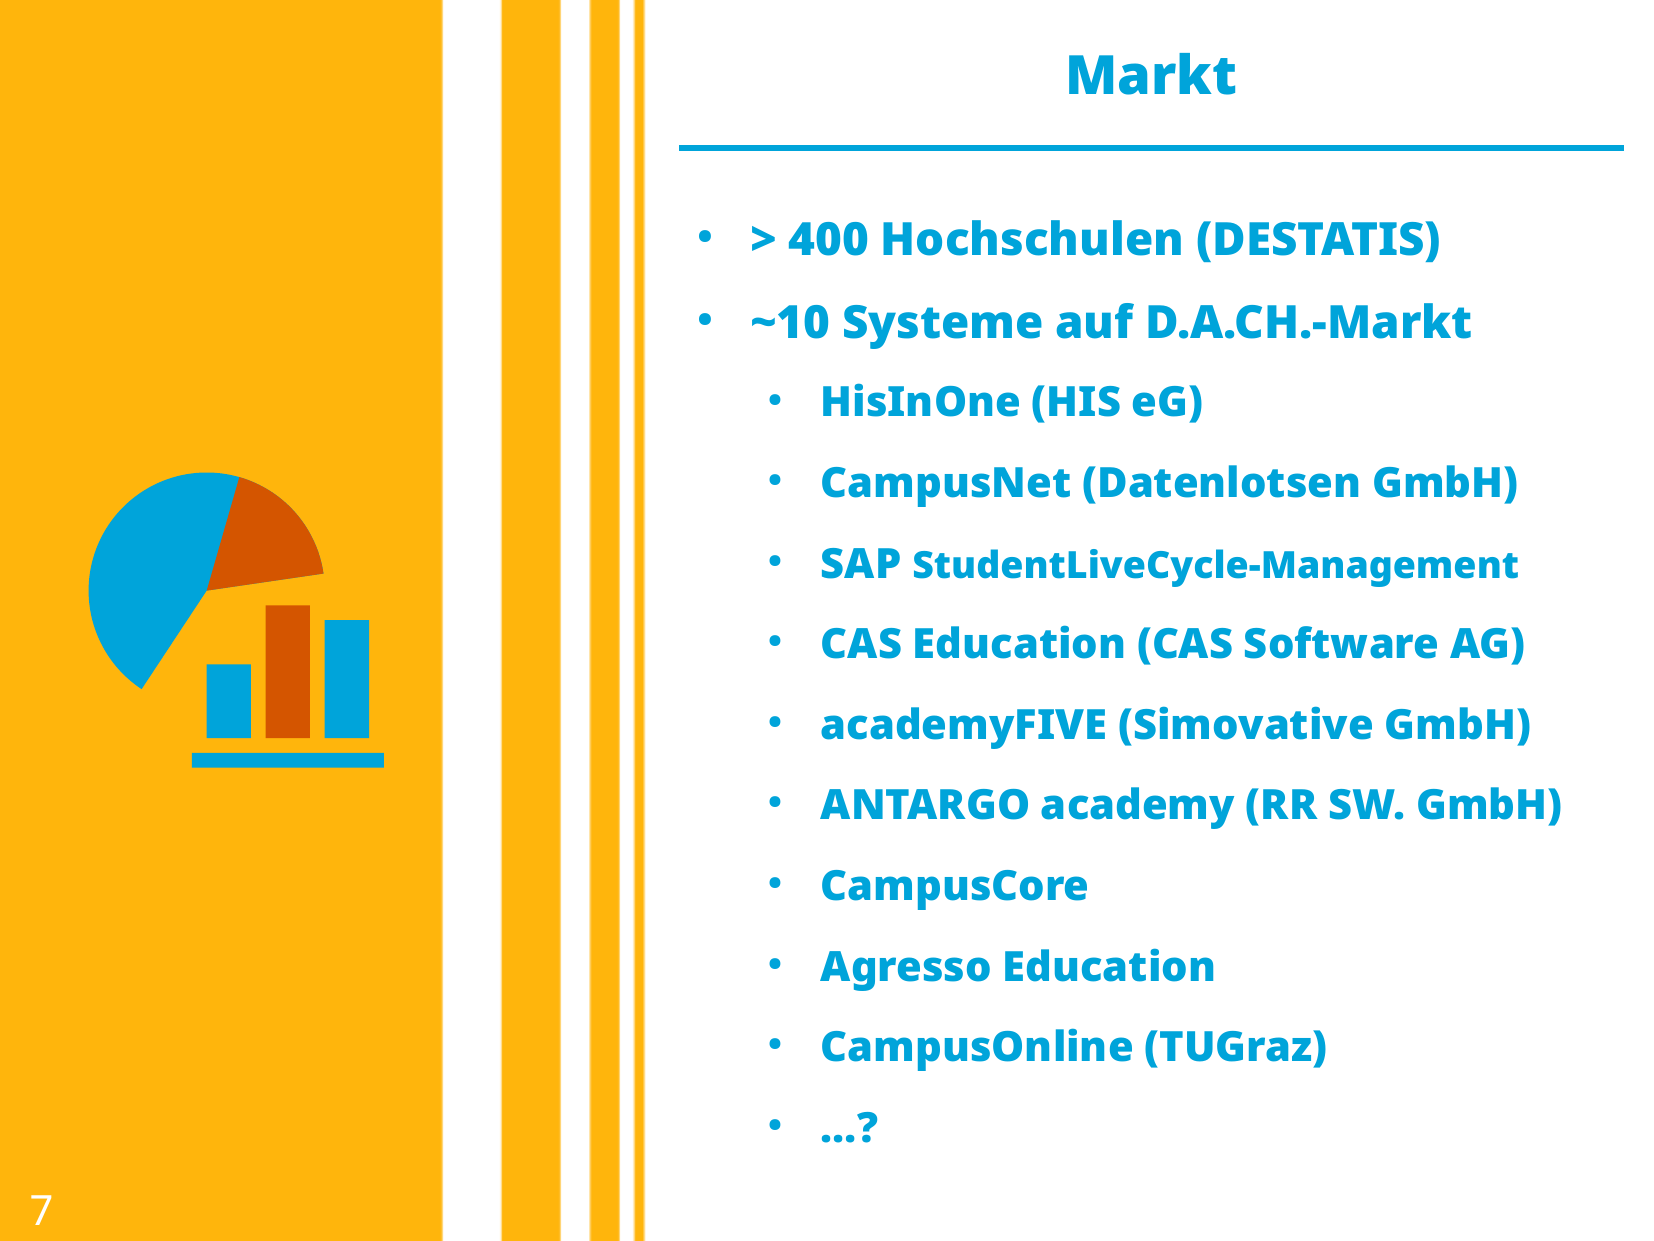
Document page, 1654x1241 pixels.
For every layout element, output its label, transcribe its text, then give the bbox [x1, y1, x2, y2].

title Markt [679, 29, 1625, 119]
list > 400 Hochschulen (DESTATIS) ~10 Systeme auf D.A.CH.-Markt HisInOne (HIS eG) CampusNet (Datenlotsen GmbH) SAP StudentLiveCycle-Management CAS Education (CAS Software AG) academyFIVE (Simovative GmbH) ANTARGO academy (RR SW. GmbH) CampusCore Agresso Education CampusOnline (TUGraz) …? [679, 206, 1625, 1211]
picture [0, 0, 1653, 1241]
